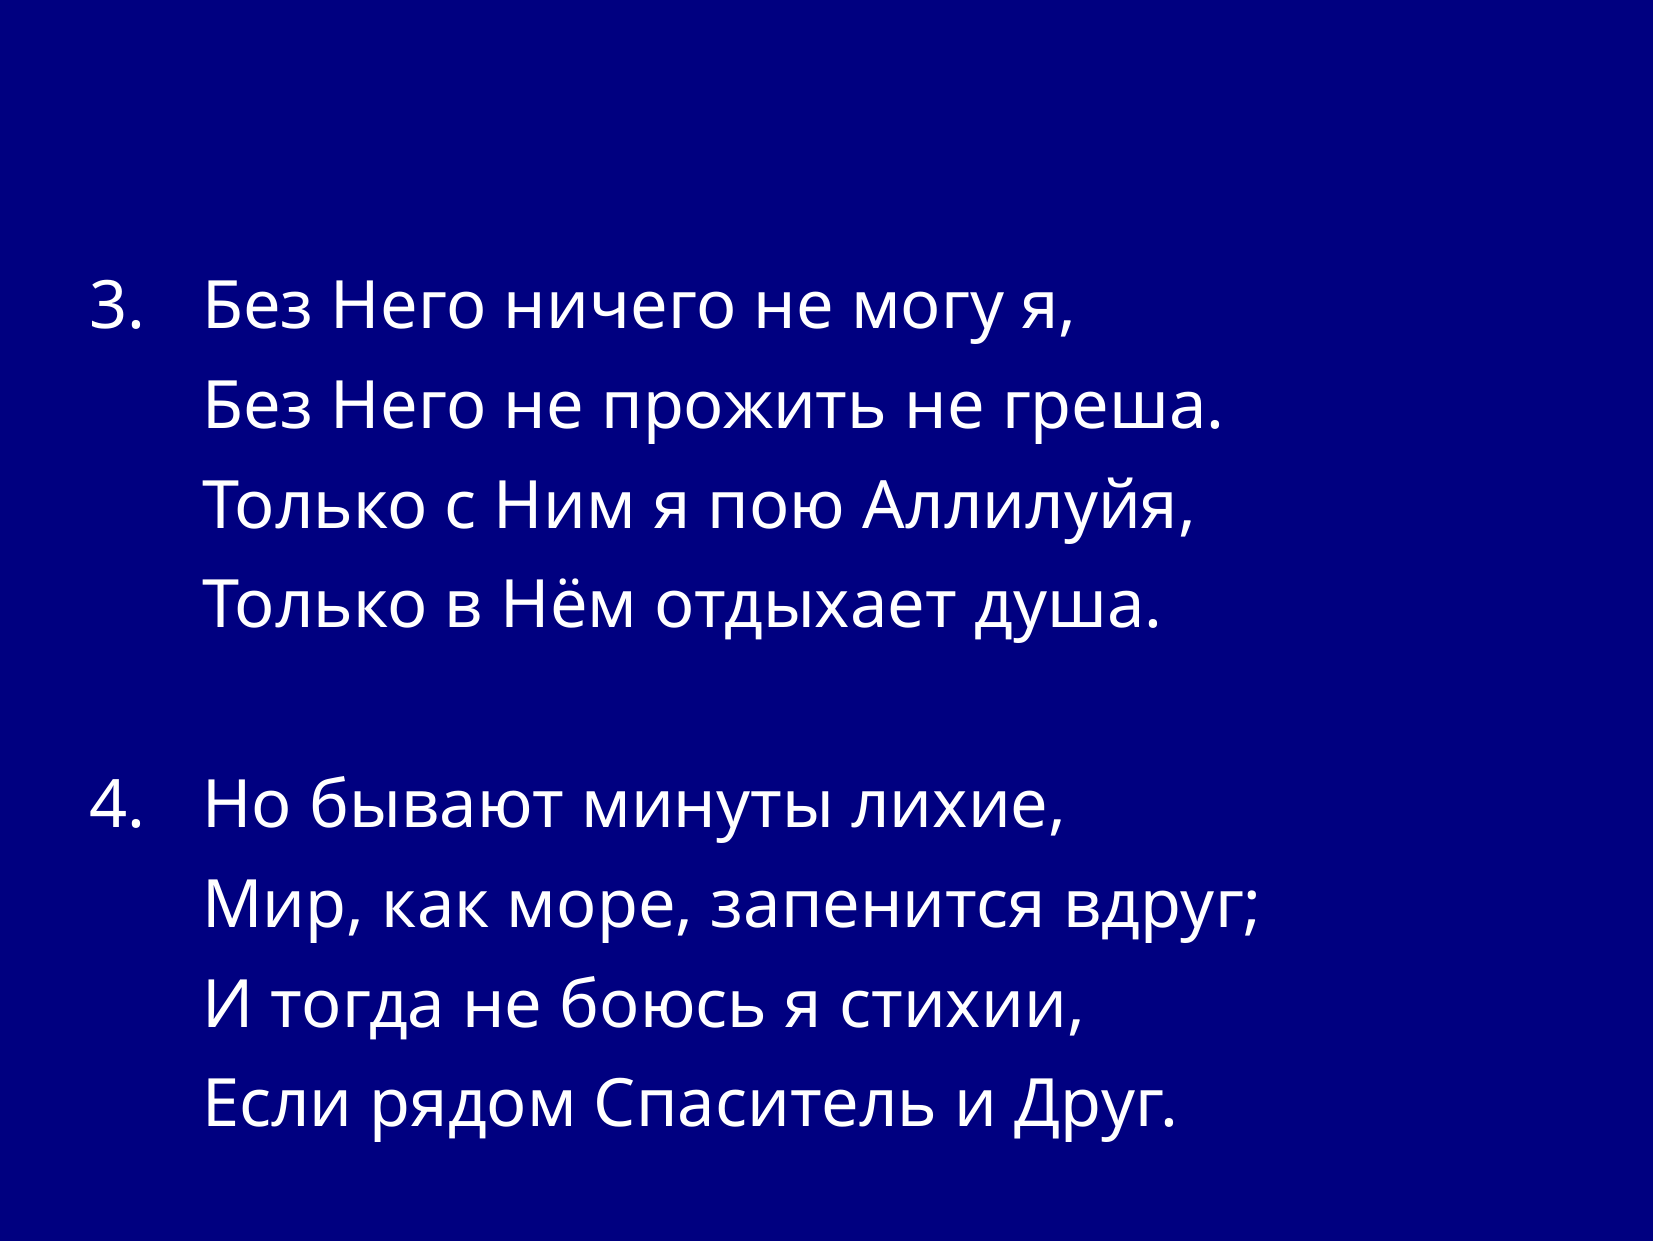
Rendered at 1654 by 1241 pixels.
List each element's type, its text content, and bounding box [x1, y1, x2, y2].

text_box 3. Без Него ничего не могу я, Без Него не прожить не греша. Только с Ним я пою Аллилуйя, Только в Нём отдыхает душа. 4. Но бывают минуты лихие, Мир, как море, запенится вдруг; И тогда не боюсь я стихии, Если рядом Спаситель и Друг. [75, 150, 1576, 1163]
